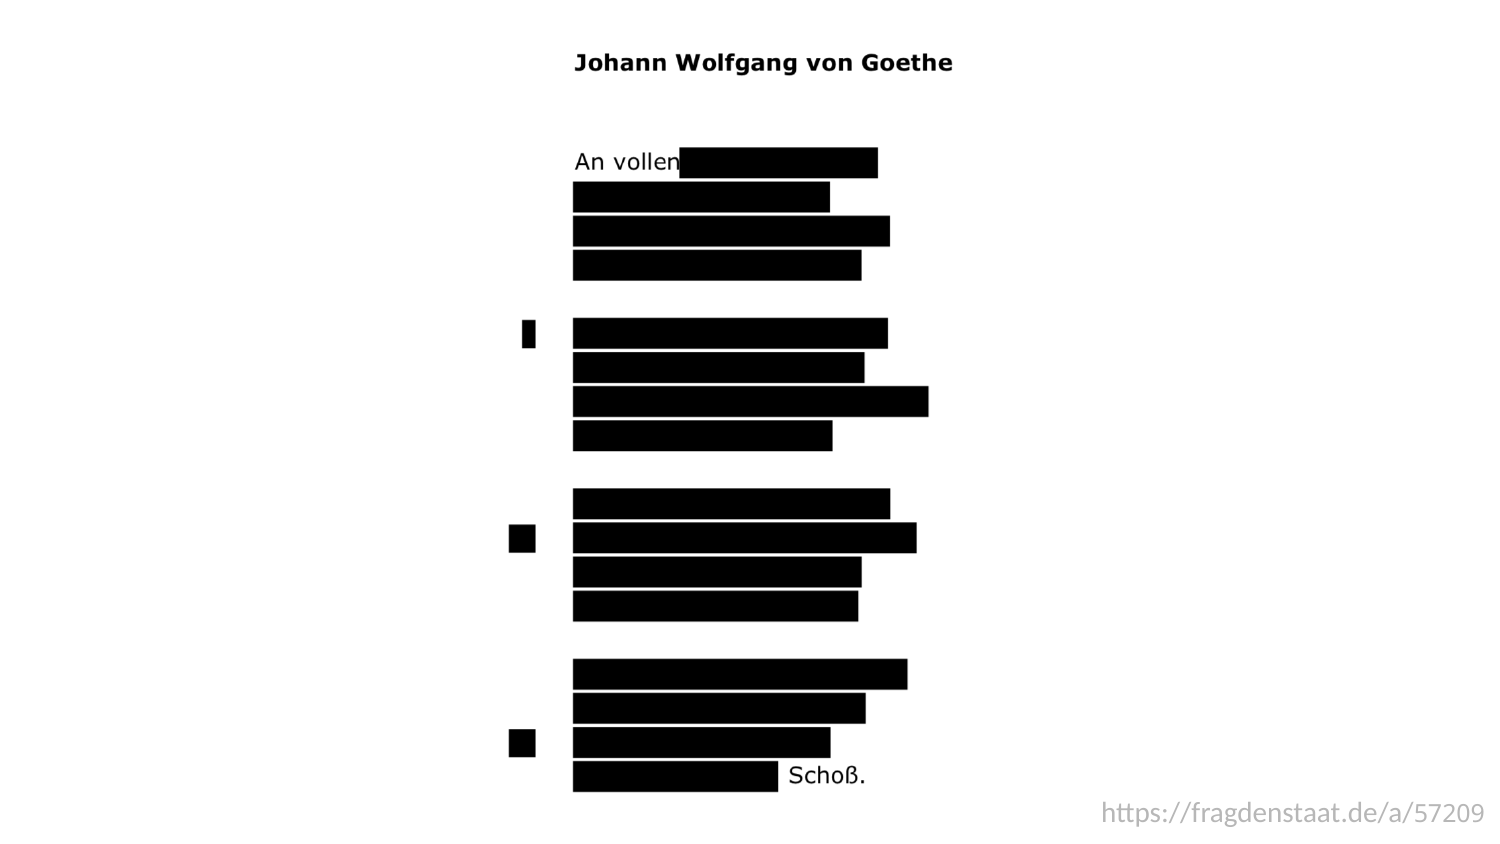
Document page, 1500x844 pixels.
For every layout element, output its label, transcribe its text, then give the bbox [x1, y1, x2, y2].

text_box https://fragdenstaat.de/a/57209 [975, 731, 1500, 844]
picture [496, 24, 1004, 819]
